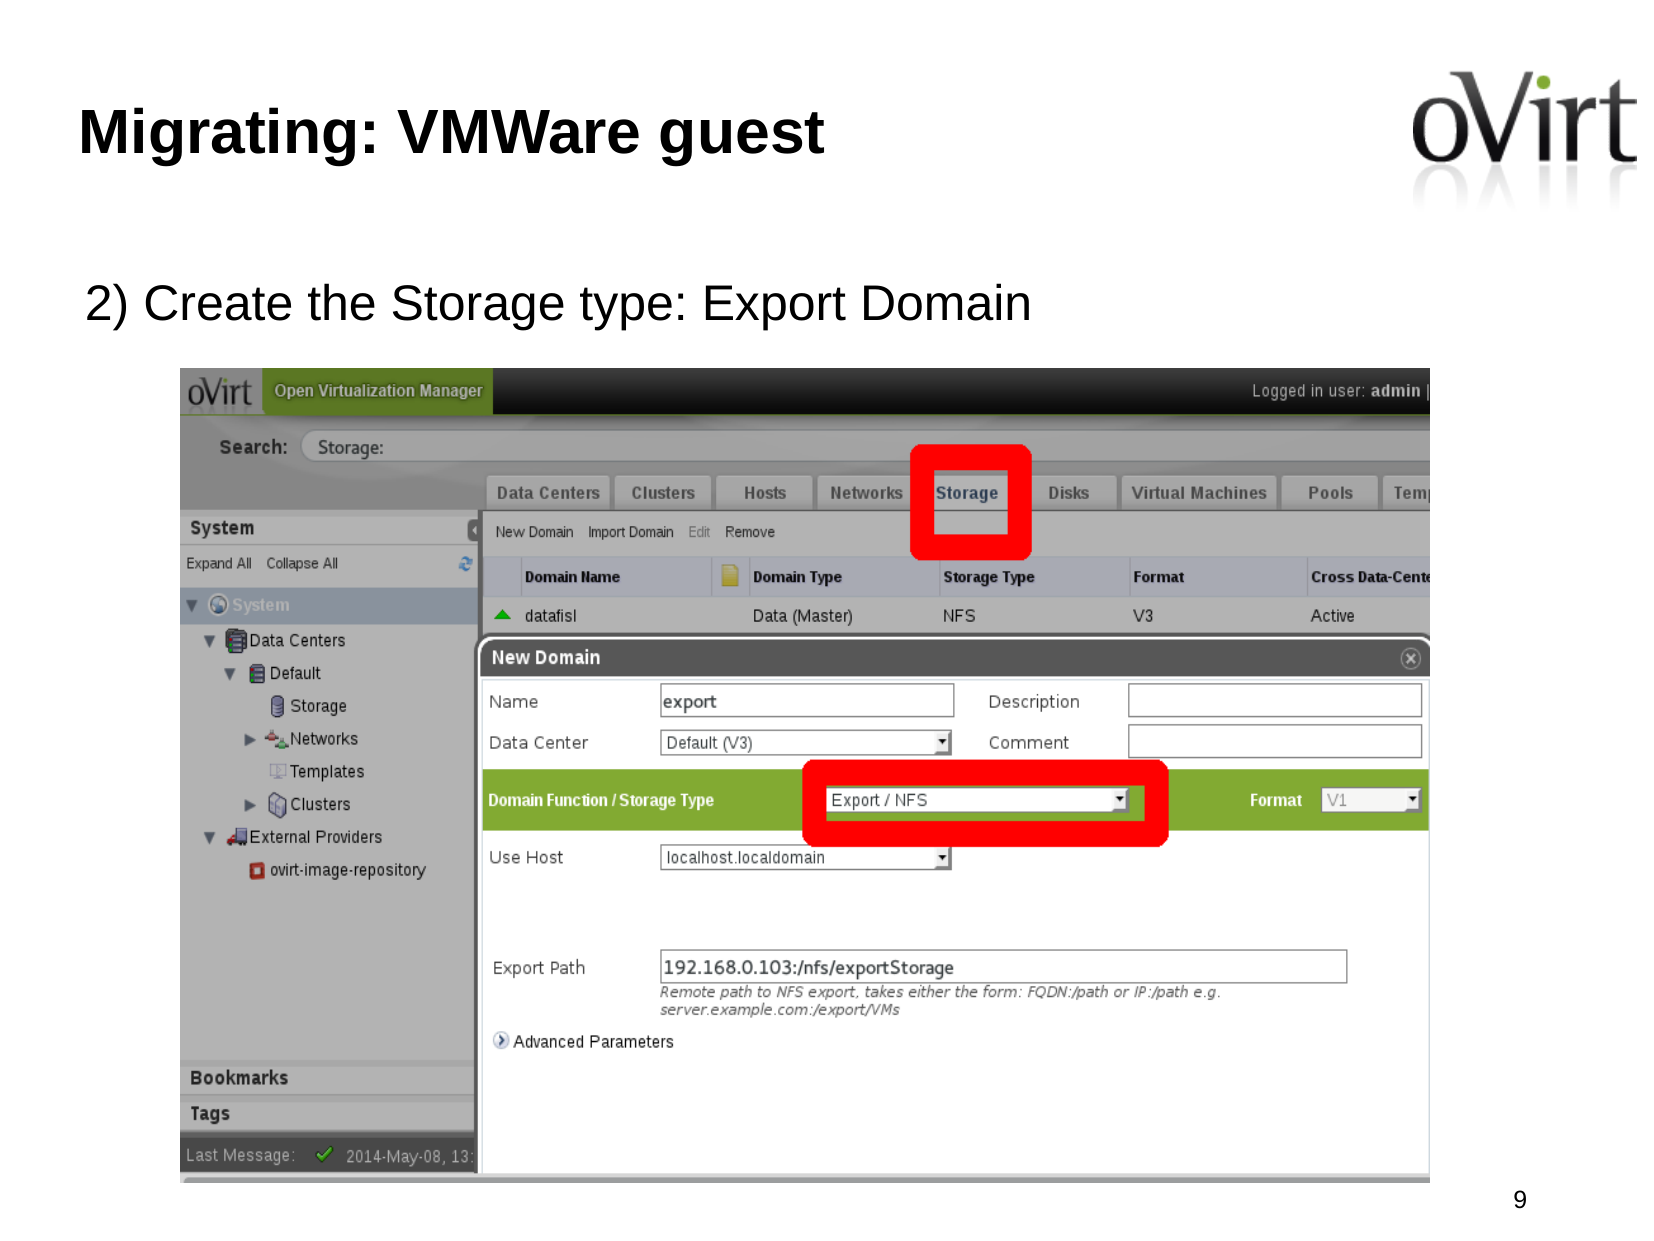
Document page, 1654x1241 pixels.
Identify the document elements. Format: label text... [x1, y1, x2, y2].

text_box 2) Create the Storage type: Export Domain [70, 202, 1291, 405]
picture [180, 368, 1430, 1183]
text_box Migrating: VMWare guest [64, 30, 1285, 233]
picture [1413, 63, 1637, 212]
